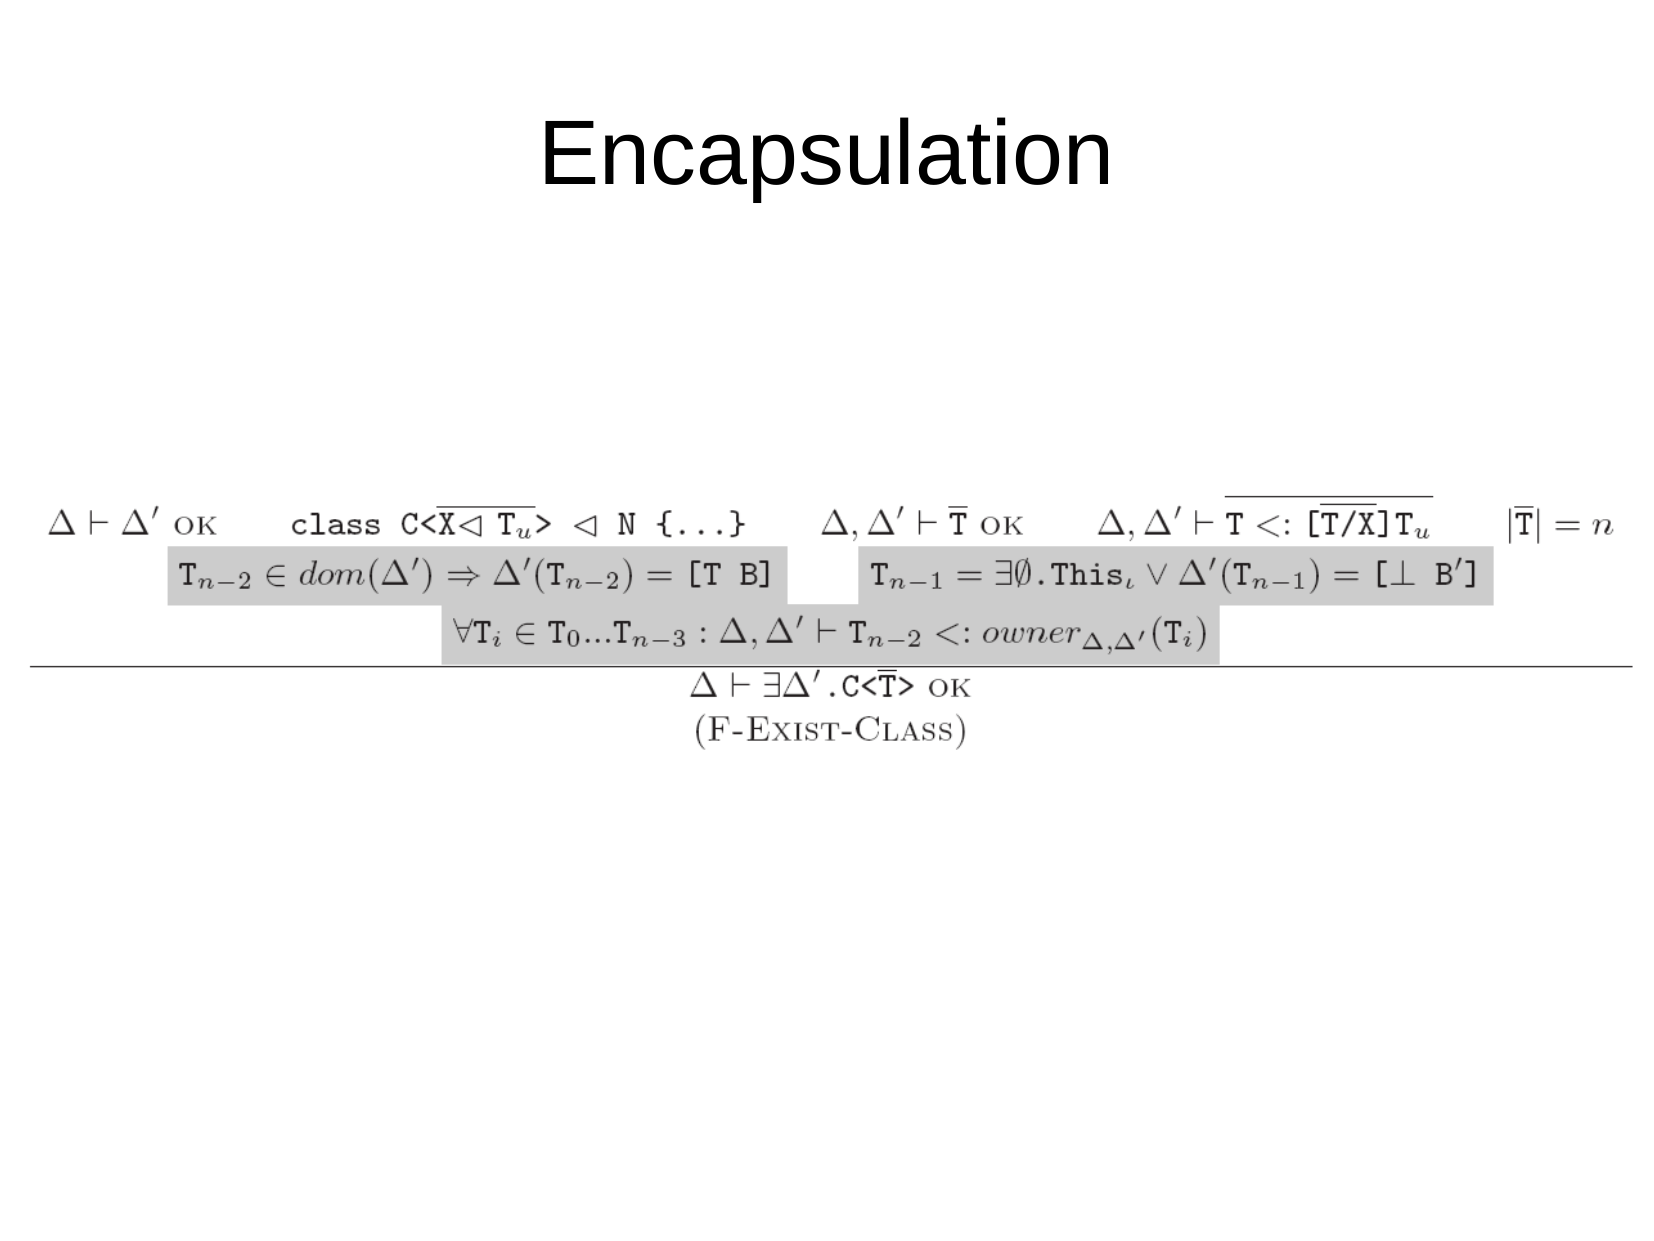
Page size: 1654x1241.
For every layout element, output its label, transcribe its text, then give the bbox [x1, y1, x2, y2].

picture [7, 491, 1654, 755]
title Encapsulation [82, 56, 1571, 250]
